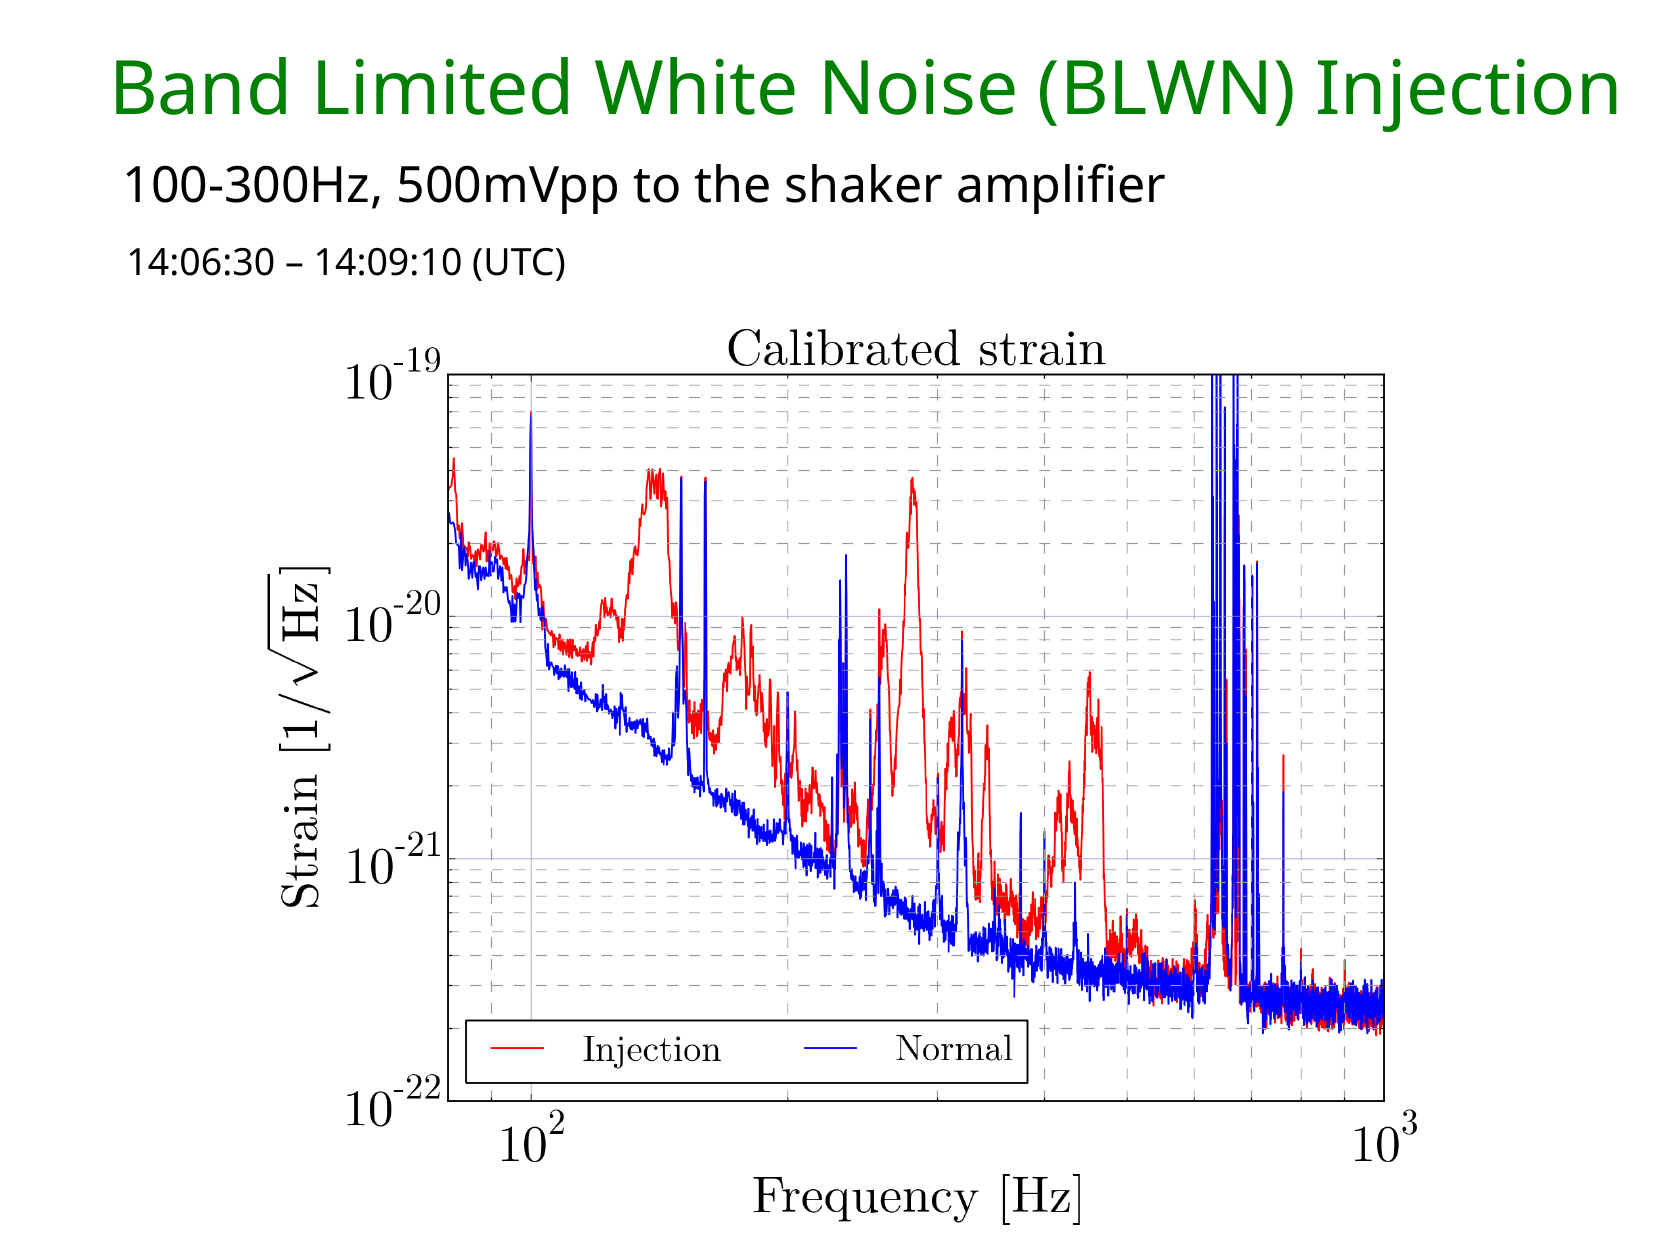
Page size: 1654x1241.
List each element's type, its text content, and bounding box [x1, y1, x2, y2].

text_box 14:06:30 – 14:09:10 (UTC) [111, 227, 593, 288]
picture [248, 318, 1430, 1238]
text_box 100-300Hz, 500mVpp to the shaker amplifier [108, 141, 1129, 217]
text_box Band Limited White Noise (BLWN) Injection [94, 26, 1577, 132]
